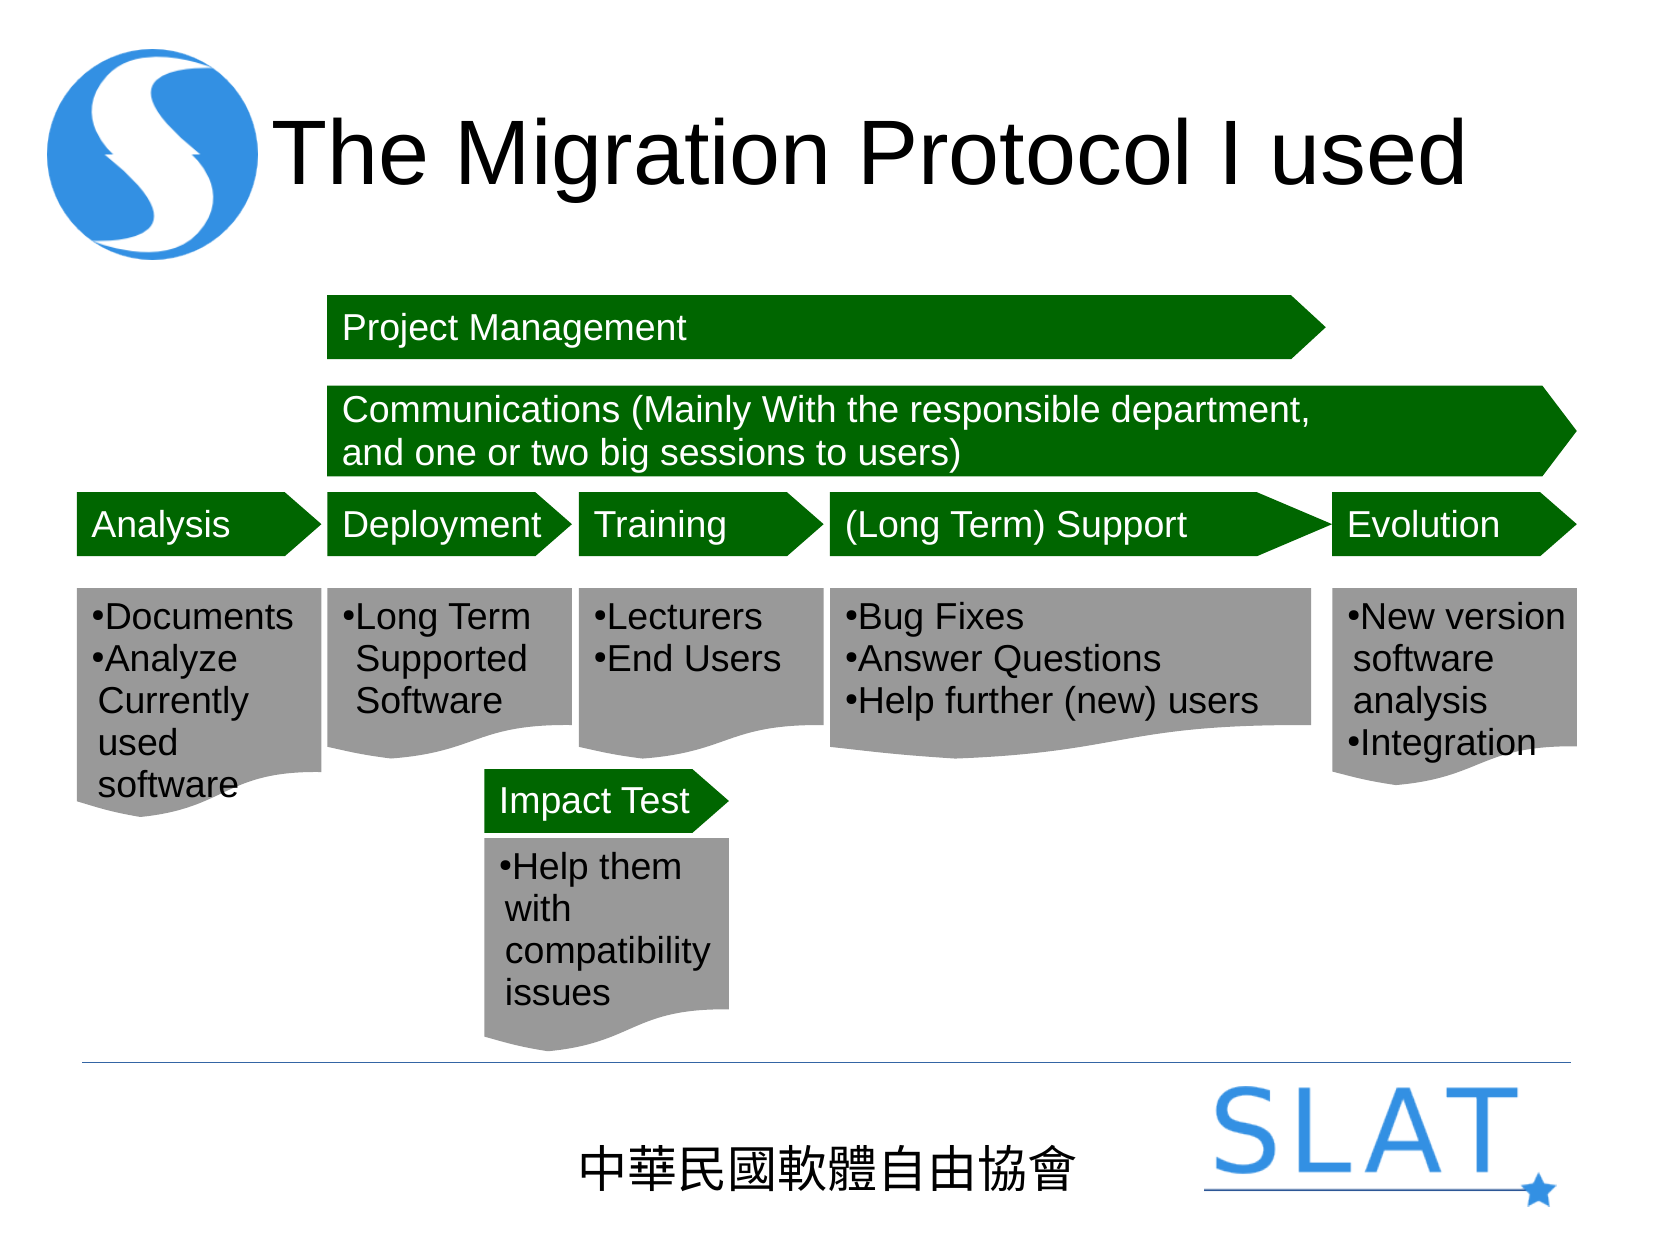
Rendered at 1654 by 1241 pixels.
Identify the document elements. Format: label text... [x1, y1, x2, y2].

text_box Communications (Mainly With the responsible department, and one or two big sessions to users) [327, 385, 1577, 477]
text_box Training [578, 492, 824, 557]
text_box Evolution [1332, 492, 1577, 557]
title The Migration Protocol I used [271, 49, 1571, 257]
picture [47, 49, 258, 260]
text_box (Long Term) Support [829, 492, 1332, 557]
text_box New version software analysis Integration [1332, 588, 1577, 786]
picture [1204, 1086, 1557, 1207]
text_box Analysis [76, 492, 322, 557]
text_box Long Term Supported Software [327, 588, 572, 759]
text_box Deployment [327, 492, 572, 557]
text_box Impact Test [484, 769, 729, 833]
text_box Help them with compatibility issues [484, 838, 729, 1052]
text_box Lecturers End Users [578, 588, 824, 759]
text_box Documents Analyze Currently used software [76, 588, 322, 817]
text_box Project Management [327, 295, 1326, 360]
text_box Bug Fixes Answer Questions Help further (new) users [830, 588, 1312, 759]
